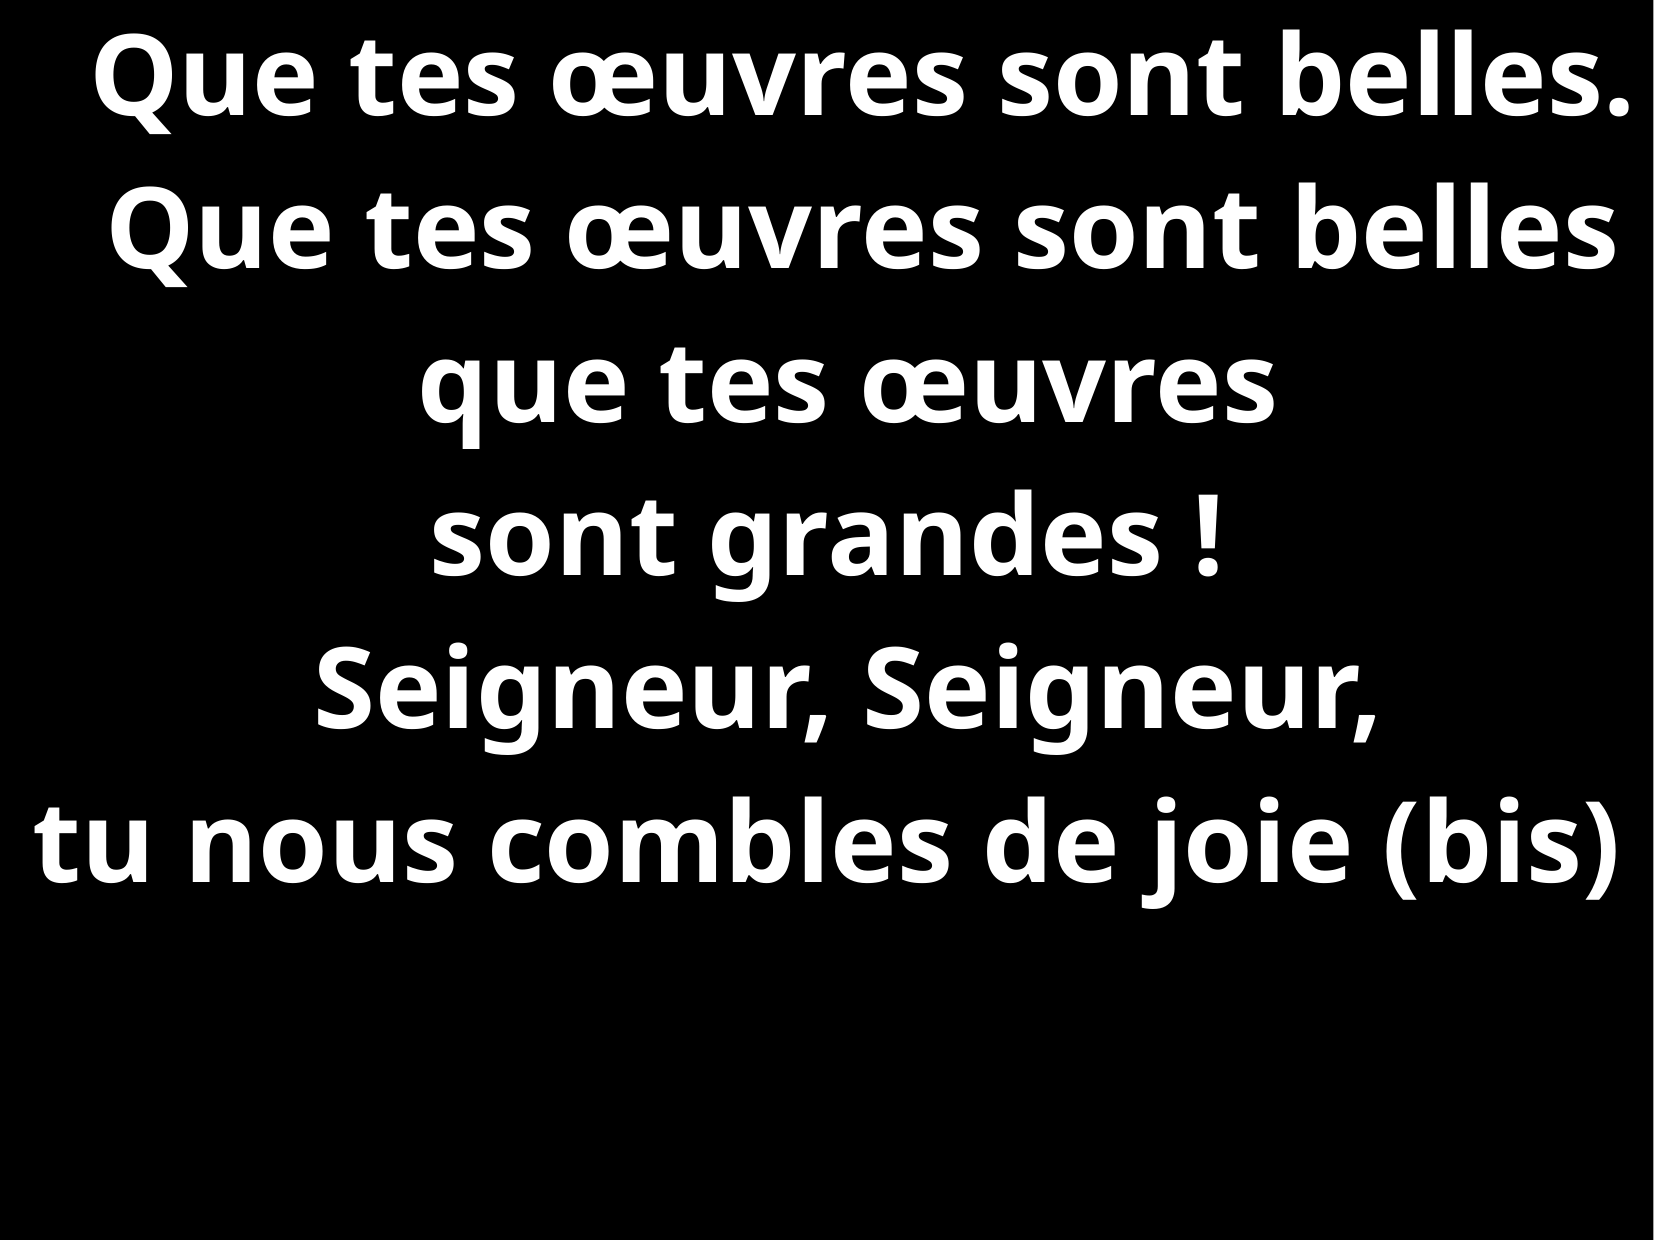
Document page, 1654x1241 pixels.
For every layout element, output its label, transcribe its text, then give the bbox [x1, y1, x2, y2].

text_box Que tes œuvres sont belles. Que tes œuvres sont belles que tes œuvres sont grandes ! Seigneur, Seigneur, tu nous combles de joie (bis) [0, 0, 1654, 1241]
